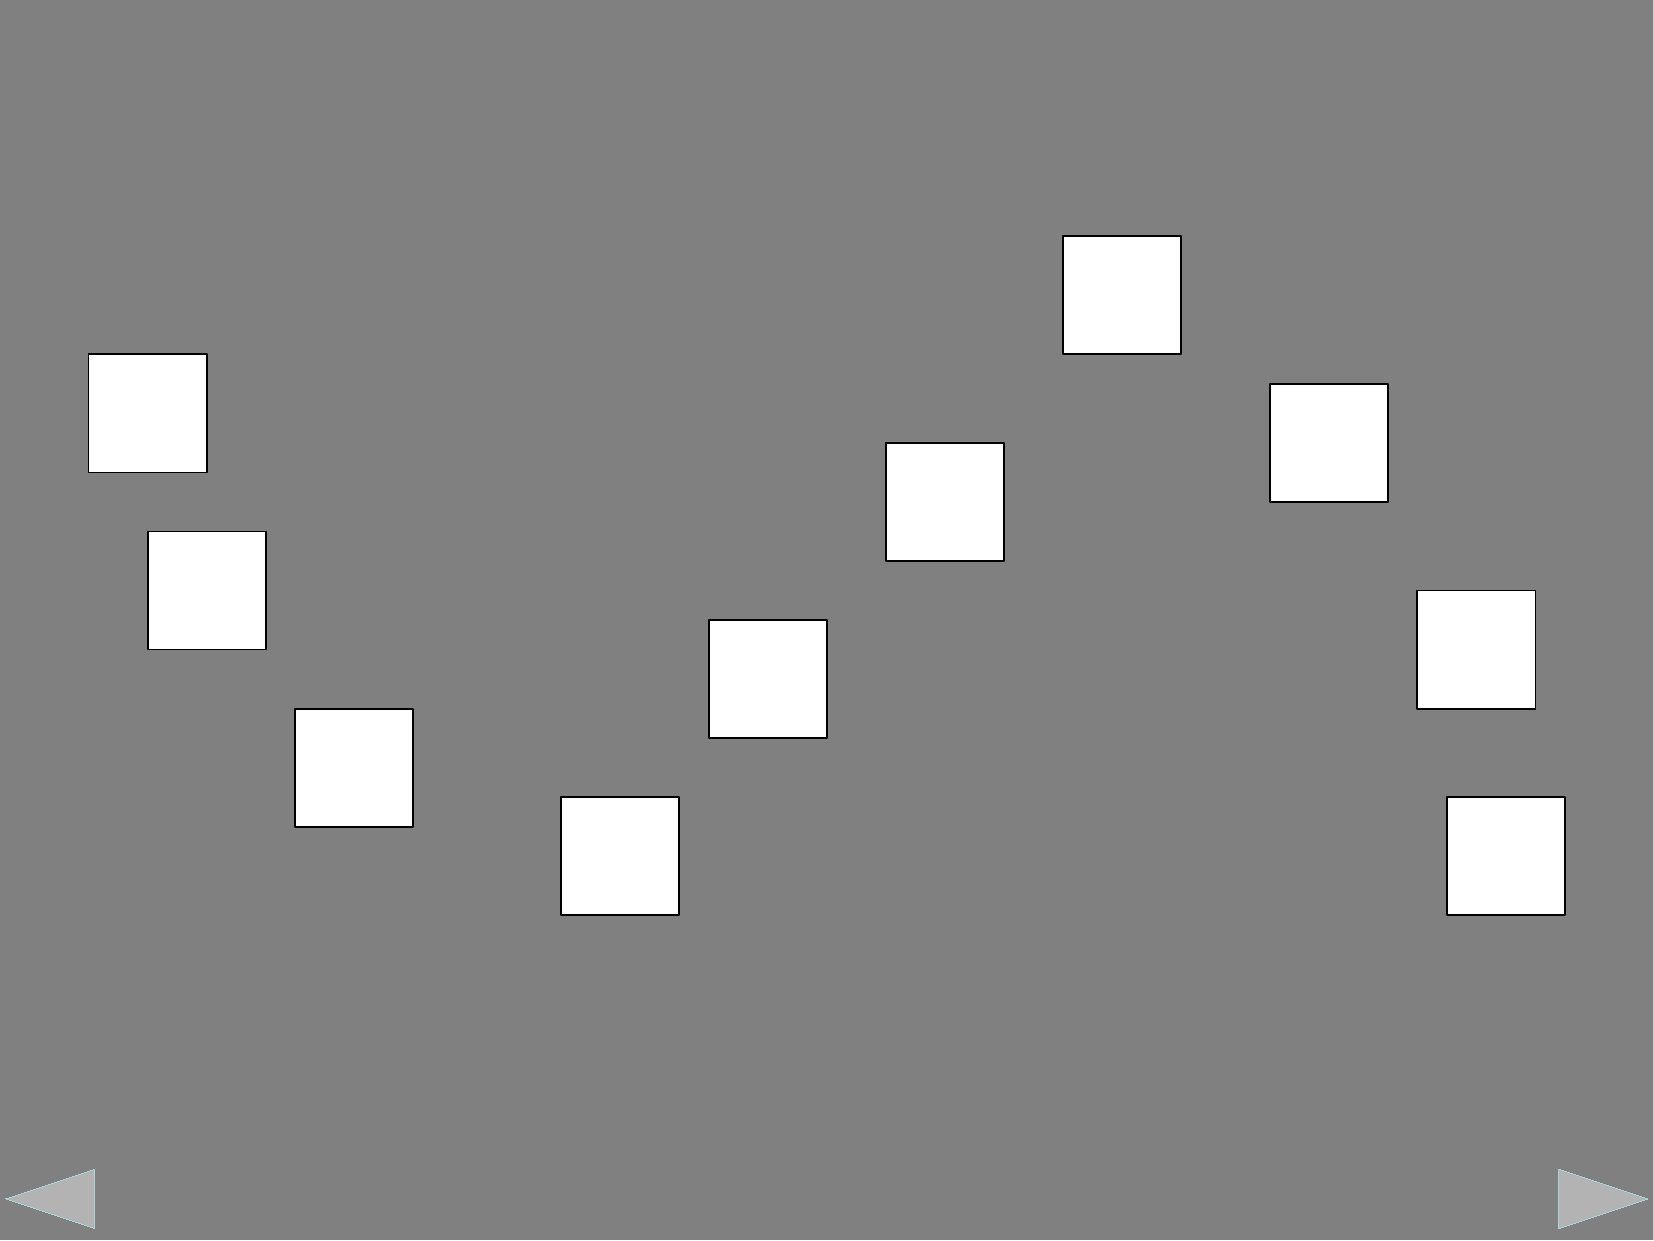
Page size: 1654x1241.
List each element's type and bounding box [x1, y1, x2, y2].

text_box [1417, 590, 1536, 709]
text_box [1558, 1169, 1648, 1229]
text_box [295, 708, 414, 827]
text_box [1446, 797, 1565, 916]
text_box [1062, 236, 1182, 355]
text_box [88, 354, 207, 473]
text_box [5, 1169, 95, 1229]
text_box [708, 620, 827, 739]
text_box [561, 797, 680, 916]
text_box [885, 442, 1004, 562]
text_box [1269, 383, 1388, 502]
text_box [147, 531, 266, 650]
